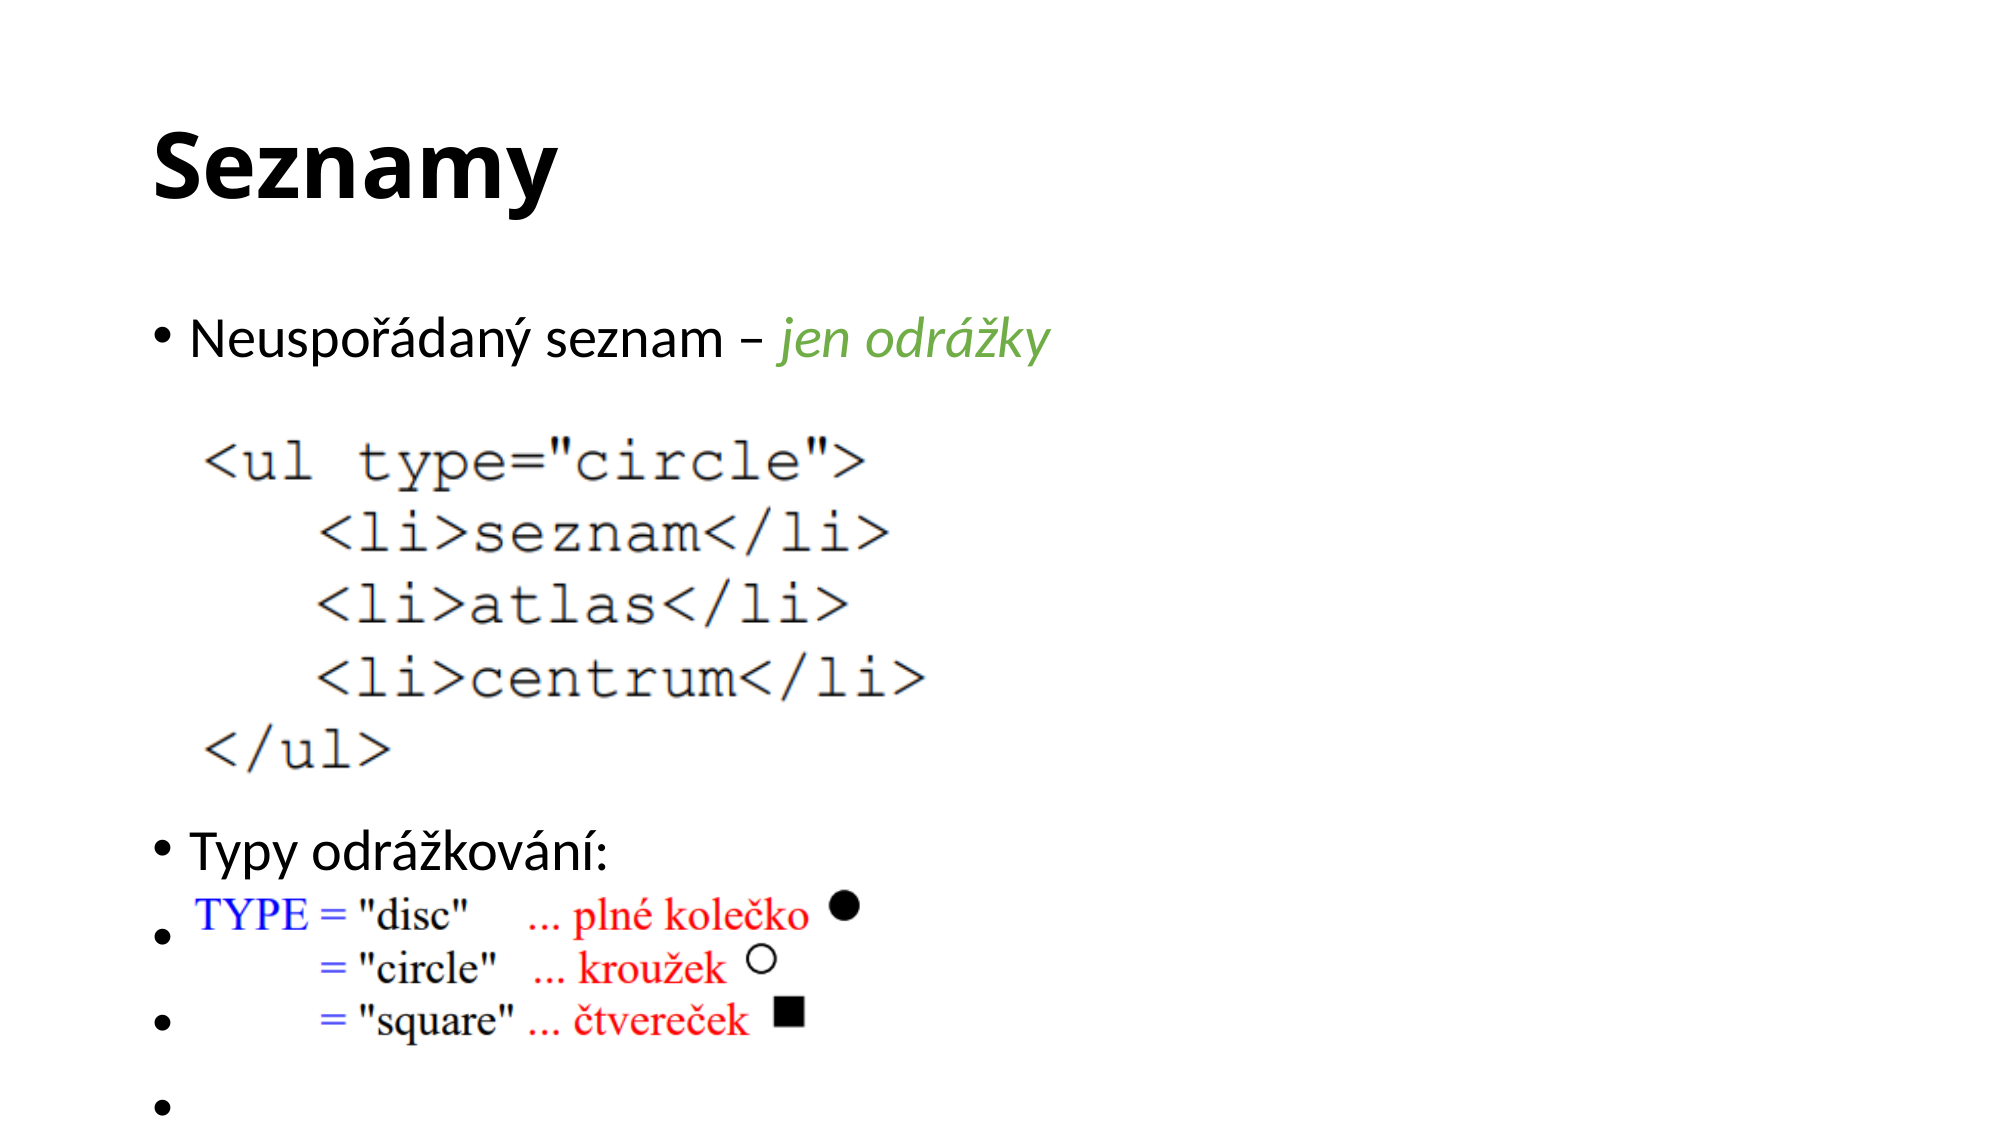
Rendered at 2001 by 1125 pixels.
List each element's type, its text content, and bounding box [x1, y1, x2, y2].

picture [147, 400, 949, 803]
title Seznamy [137, 59, 1863, 278]
list Neuspořádaný seznam – jen odrážky Typy odrážkování: [137, 299, 1863, 1014]
picture [171, 887, 885, 1053]
